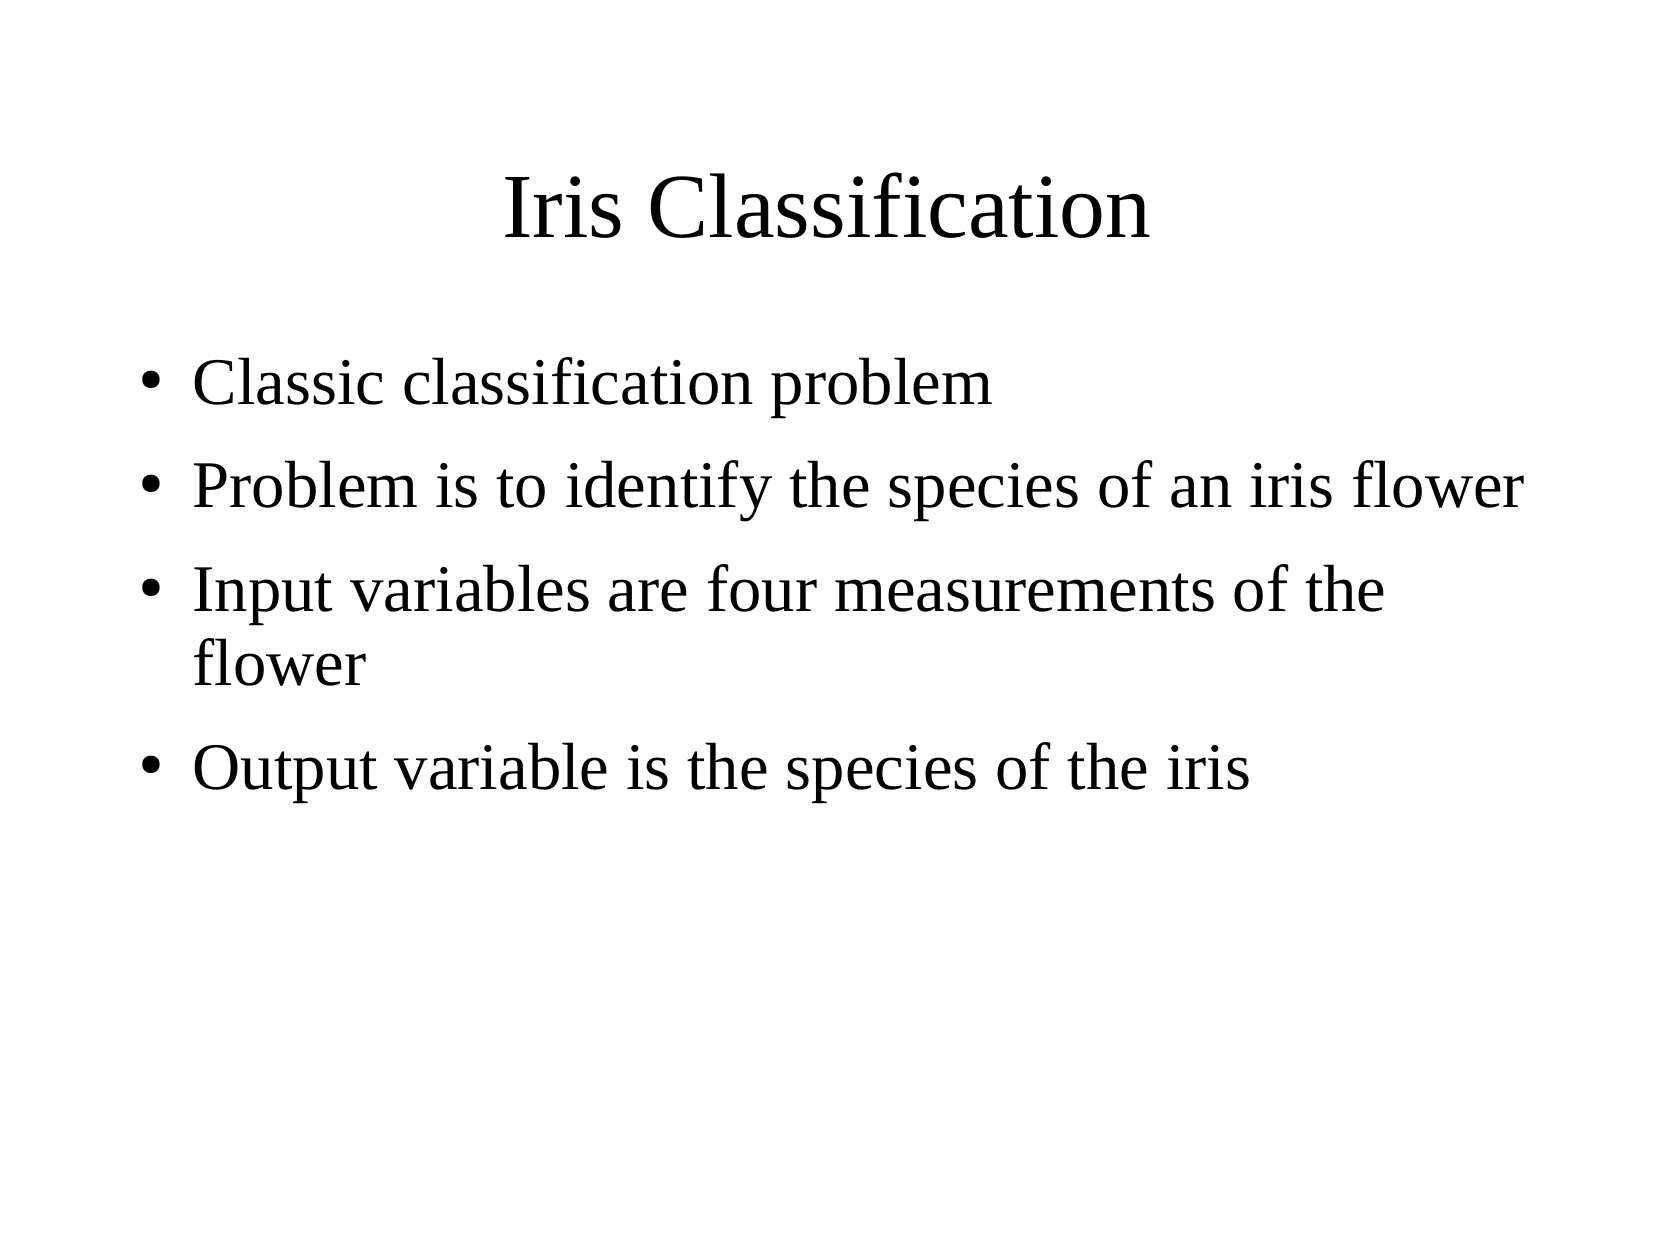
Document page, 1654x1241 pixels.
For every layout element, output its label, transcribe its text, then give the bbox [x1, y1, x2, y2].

list Classic classification problem Problem is to identify the species of an iris flower Input variables are four measurements of the flower Output variable is the species of the iris [121, 344, 1534, 1127]
title Iris Classification [121, 102, 1534, 311]
